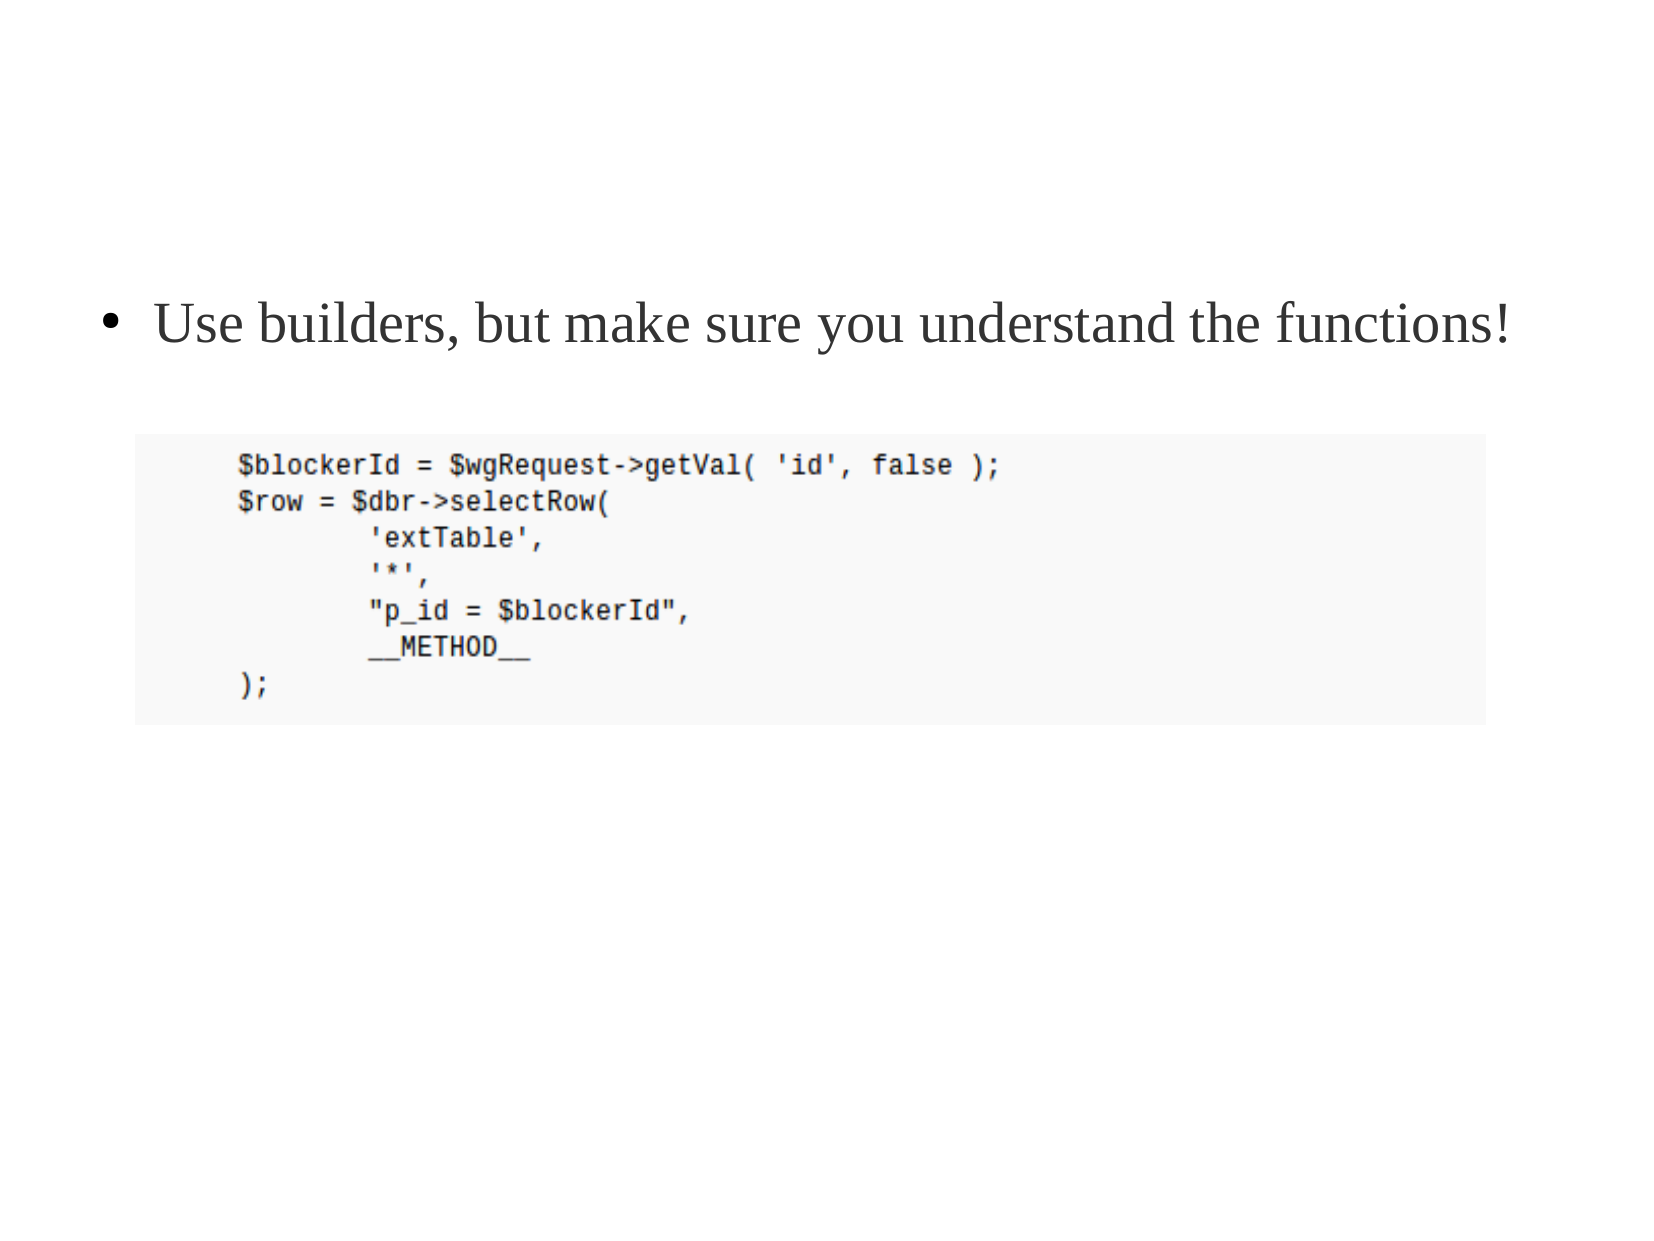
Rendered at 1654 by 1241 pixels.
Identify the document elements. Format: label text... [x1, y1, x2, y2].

list Use builders, but make sure you understand the functions! [82, 290, 1571, 1109]
picture [135, 434, 1486, 725]
